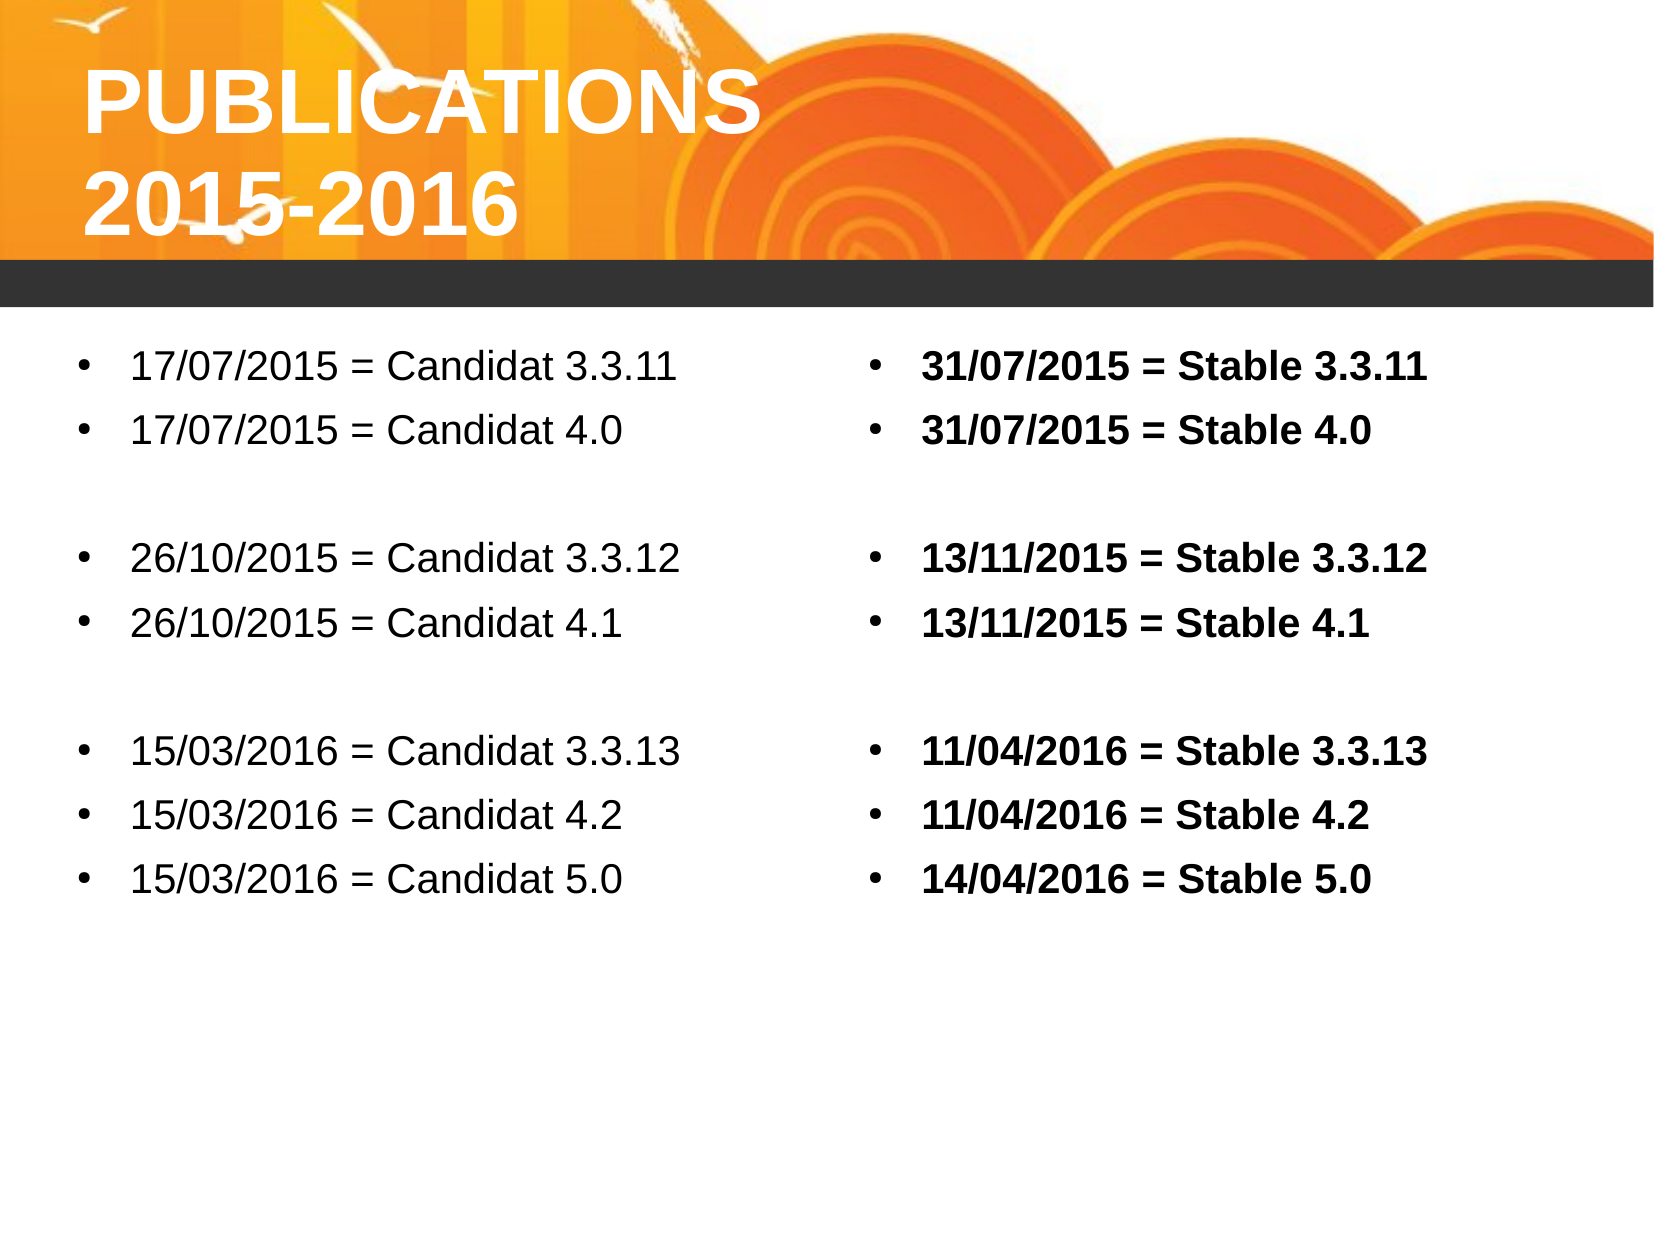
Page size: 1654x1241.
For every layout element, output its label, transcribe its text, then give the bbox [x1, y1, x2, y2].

list 31/07/2015 = Stable 3.3.11 31/07/2015 = Stable 4.0 13/11/2015 = Stable 3.3.12 13/11/2015 = Stable 4.1 11/04/2016 = Stable 3.3.13 11/04/2016 = Stable 4.2 14/04/2016 = Stable 5.0 [850, 342, 1583, 945]
title PUBLICATIONS 2015-2016 [82, 49, 1571, 257]
list 17/07/2015 = Candidat 3.3.11 17/07/2015 = Candidat 4.0 26/10/2015 = Candidat 3.3.12 26/10/2015 = Candidat 4.1 15/03/2016 = Candidat 3.3.13 15/03/2016 = Candidat 4.2 15/03/2016 = Candidat 5.0 [59, 342, 792, 945]
